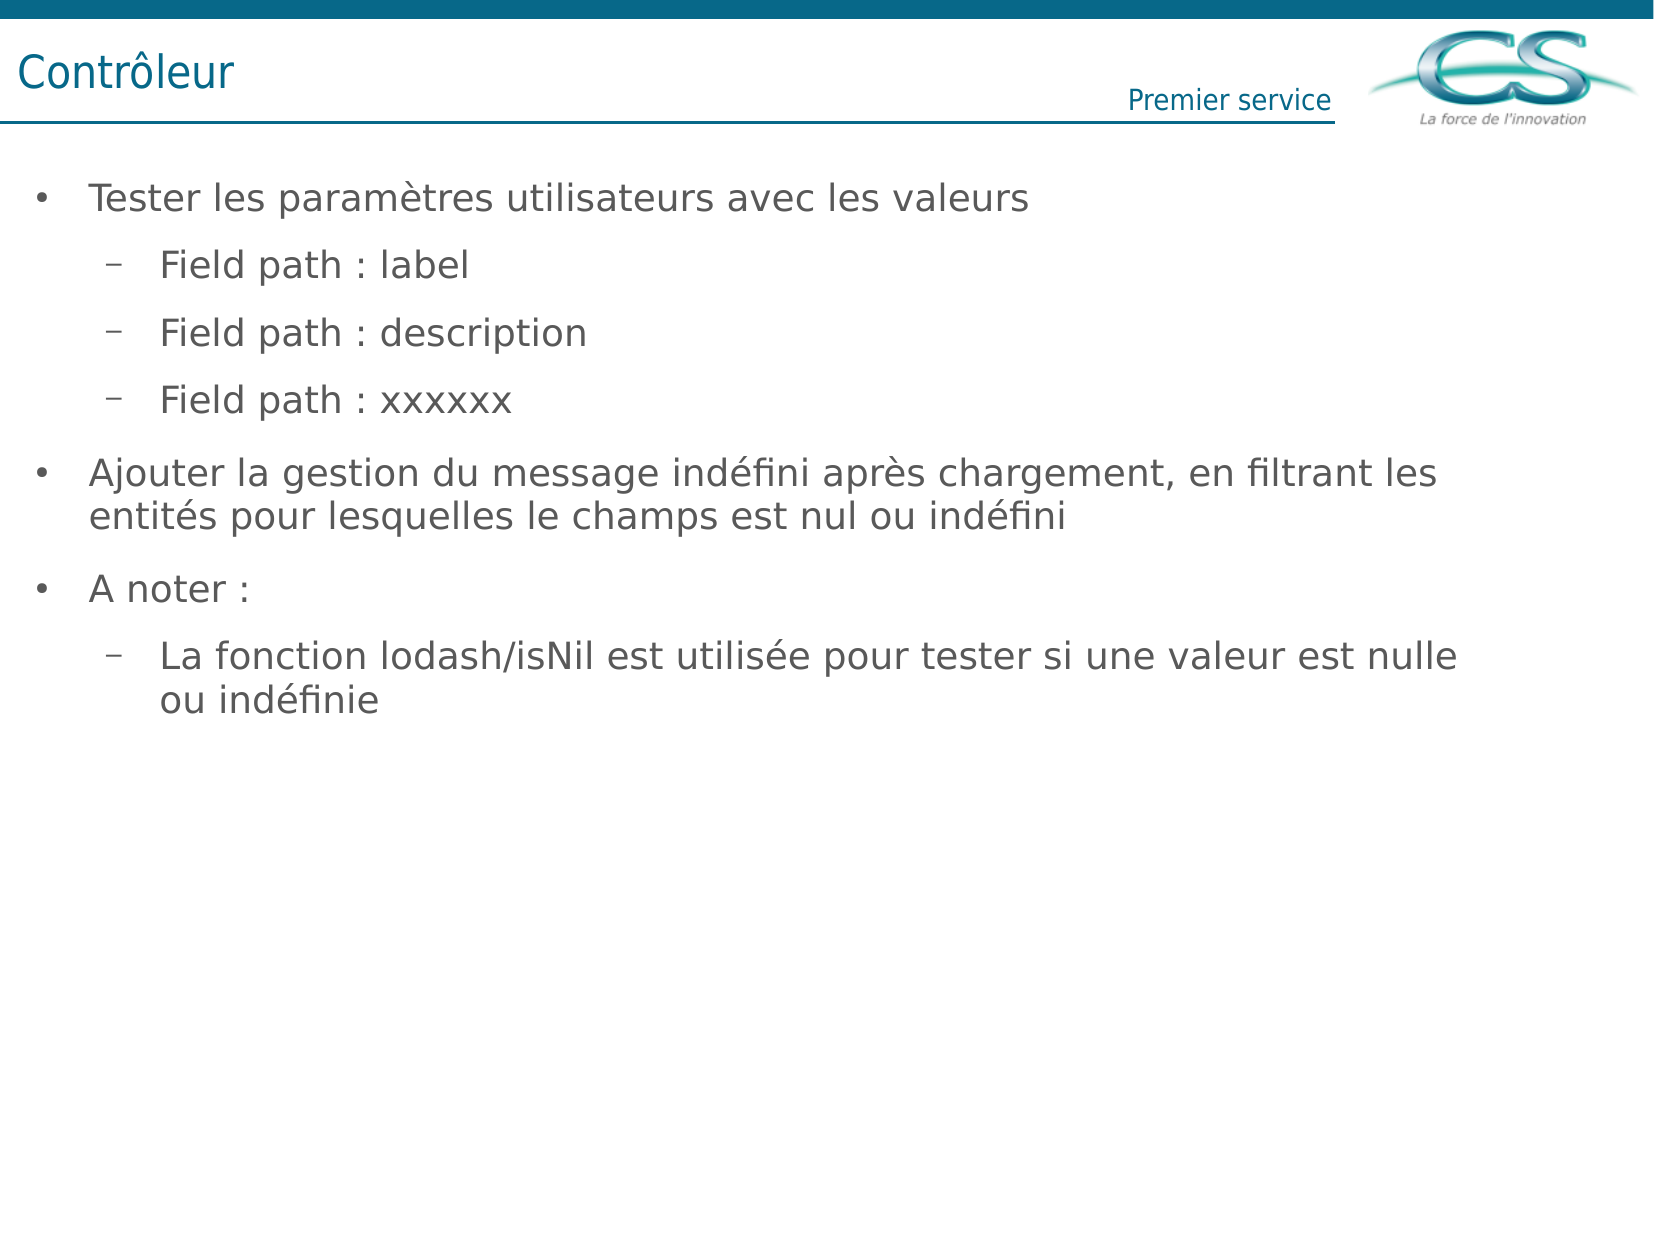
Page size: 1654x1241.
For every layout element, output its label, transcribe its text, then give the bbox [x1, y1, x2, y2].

title Contrôleur [17, 46, 1368, 106]
picture [1368, 28, 1642, 128]
list Tester les paramètres utilisateurs avec les valeurs Field path : label Field path : description Field path : xxxxxx Ajouter la gestion du message indéfini après chargement, en filtrant les entités pour lesquelles le champs est nul ou indéfini A noter : La fonction lodash/isNil est utilisée pour tester si une valeur est nulle ou indéfinie [17, 177, 1506, 897]
text_box Premier service [1116, 71, 1359, 164]
